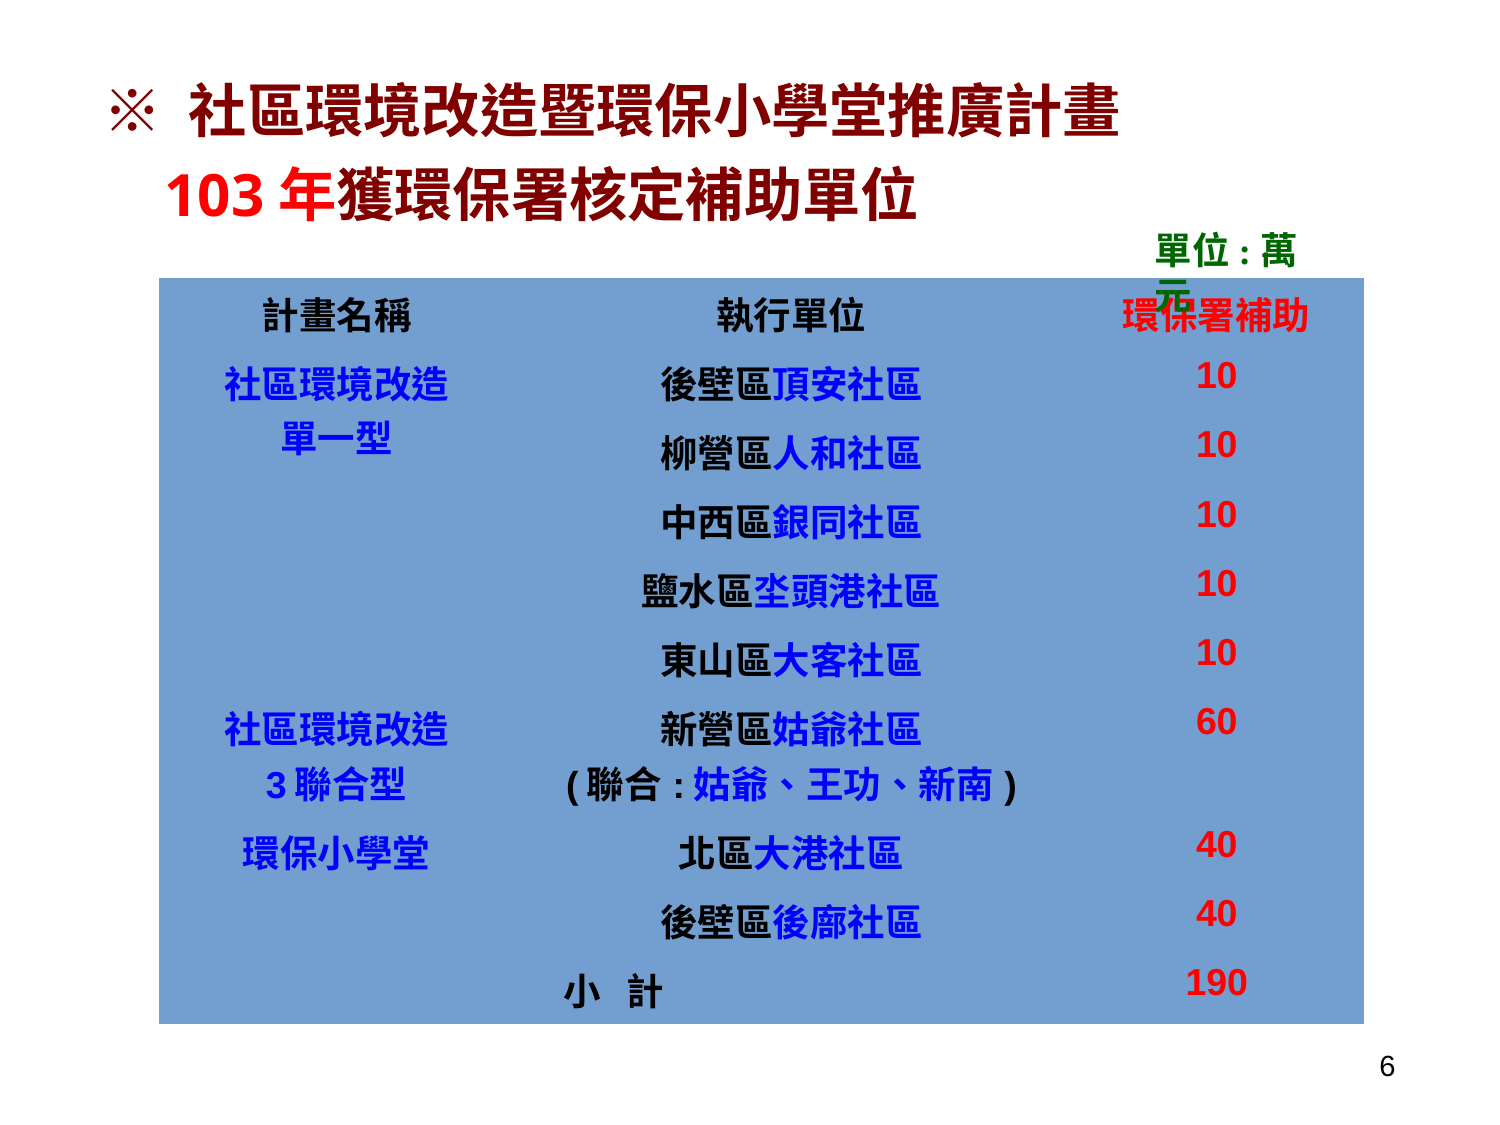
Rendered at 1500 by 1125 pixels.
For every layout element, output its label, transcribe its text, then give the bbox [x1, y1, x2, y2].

table_cell 柳營區人和社區 [514, 417, 1069, 486]
table_cell 中西區銀同社區 [514, 486, 1069, 555]
text_box 單位:萬元 [1139, 220, 1341, 281]
table_cell 新營區姑爺社區 (聯合:姑爺、王功、新南) [514, 693, 1069, 816]
table_cell 190 [1069, 955, 1364, 1024]
text_box ※ 社區環境改造暨環保小學堂推廣計畫 103年獲環保署核定補助單位 [89, 66, 1441, 220]
table_cell 小 計 [159, 955, 1069, 1024]
table_header 計畫名稱 [159, 278, 514, 347]
table_cell 鹽水區坔頭港社區 [514, 555, 1069, 624]
table_header 環保署補助 [1069, 278, 1364, 347]
table_cell 後壁區頂安社區 [514, 347, 1069, 417]
table_cell 社區環境改造 3聯合型 [159, 693, 514, 816]
table_cell 北區大港社區 [514, 816, 1069, 885]
table_header 執行單位 [514, 278, 1069, 347]
table_cell 10 [1069, 347, 1364, 417]
table_cell 10 [1069, 555, 1364, 624]
table_cell 10 [1069, 624, 1364, 693]
table_cell 10 [1069, 486, 1364, 555]
text_box [1364, 1039, 1500, 1118]
table_cell 環保小學堂 [159, 816, 514, 955]
table_cell 40 [1069, 885, 1364, 955]
table_cell 10 [1069, 417, 1364, 486]
table_cell 60 [1069, 693, 1364, 816]
table_cell 東山區大客社區 [514, 624, 1069, 693]
table_cell 社區環境改造 單一型 [159, 347, 514, 693]
table_cell 後壁區後廍社區 [514, 885, 1069, 955]
table_cell 40 [1069, 816, 1364, 885]
